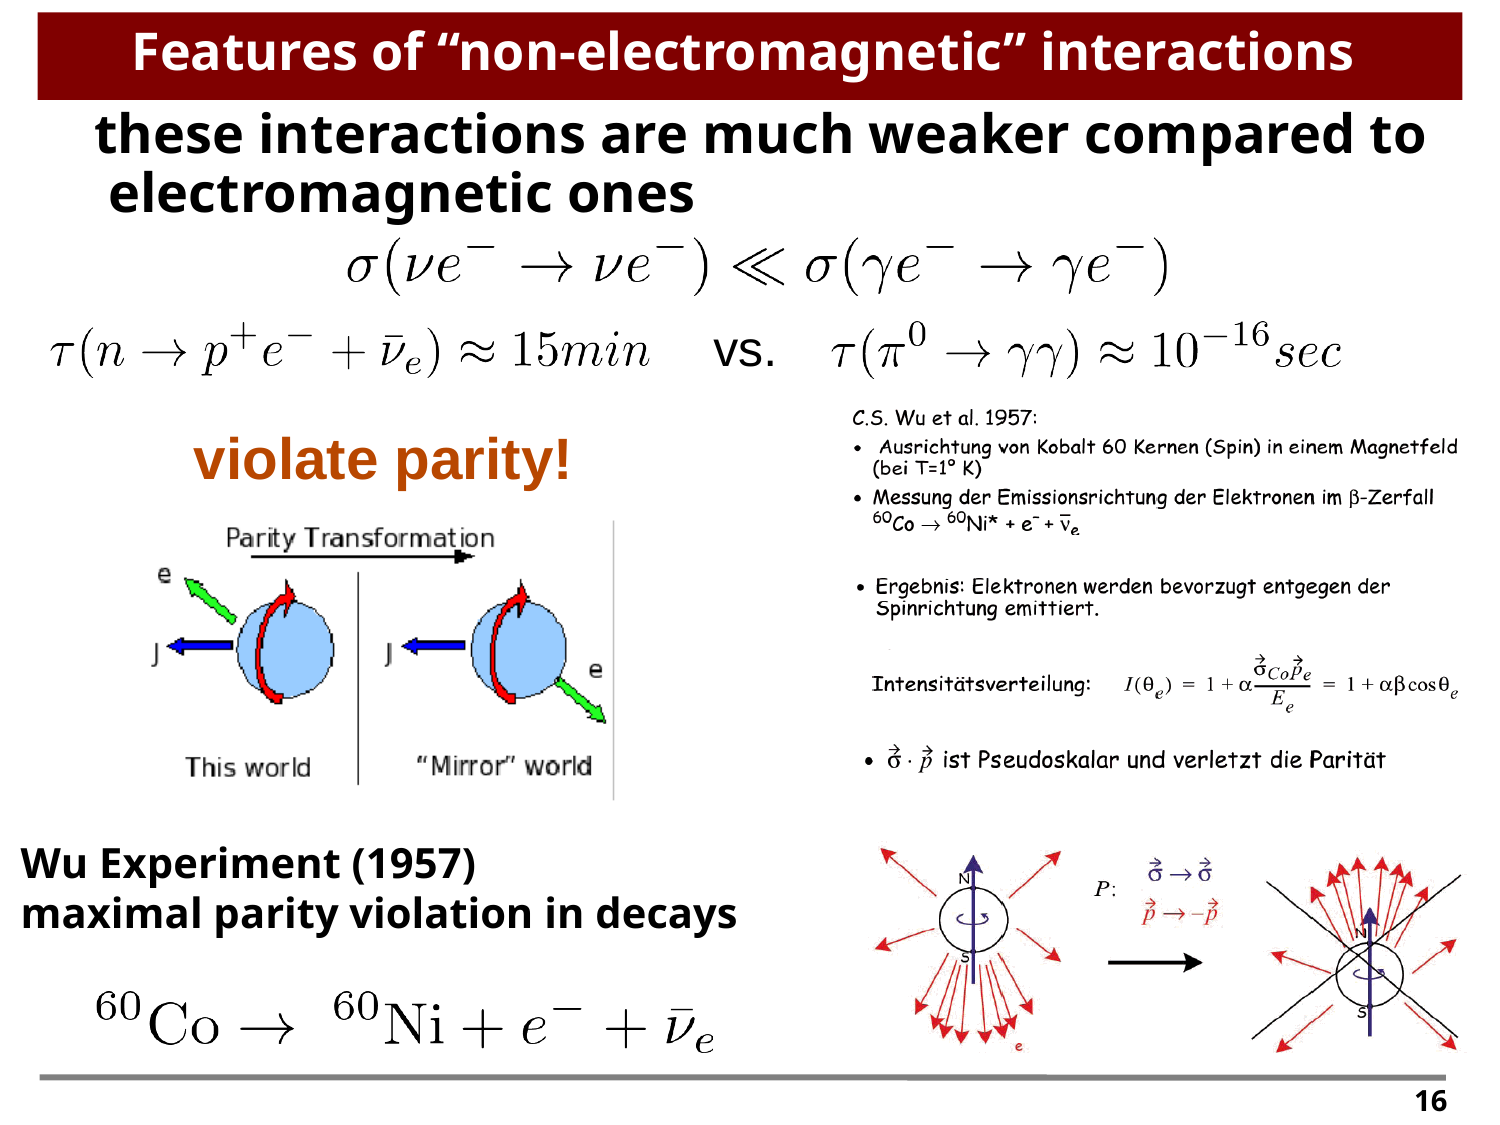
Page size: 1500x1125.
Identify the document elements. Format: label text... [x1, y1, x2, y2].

picture [101, 504, 654, 820]
title Features of “non-electromagnetic” interactions [30, 12, 1471, 96]
picture [831, 321, 1341, 379]
text_box vs. [698, 309, 954, 384]
text_box Wu Experiment (1957) maximal parity violation in decays [5, 829, 861, 945]
list these interactions are much weaker compared to electromagnetic ones [37, 99, 1444, 238]
picture [848, 404, 1467, 1062]
picture [96, 991, 713, 1053]
text_box violate parity! [179, 414, 637, 499]
picture [50, 322, 650, 378]
picture [347, 237, 1167, 296]
